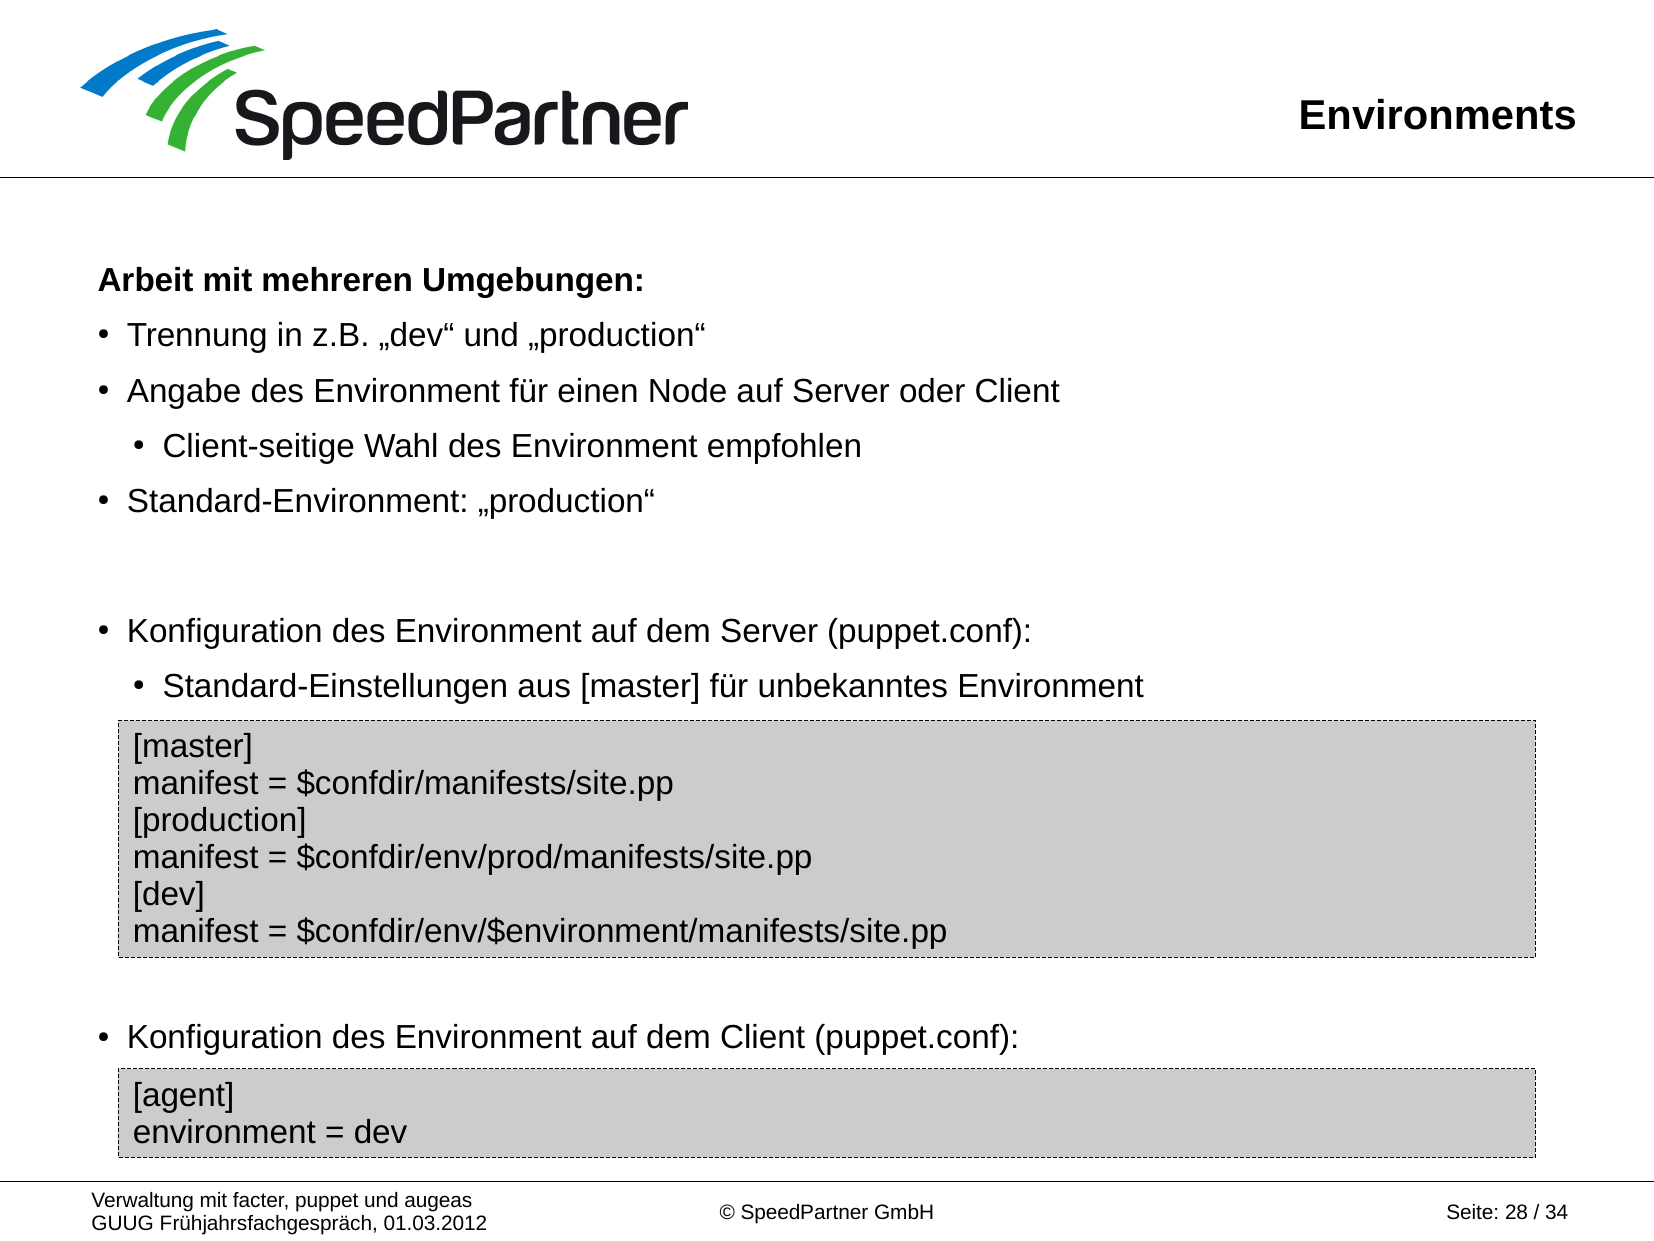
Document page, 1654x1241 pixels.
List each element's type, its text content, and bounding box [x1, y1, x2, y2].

title Environments [590, 70, 1577, 160]
text_box Arbeit mit mehreren Umgebungen: Trennung in z.B. „dev“ und „production“ Angabe des Environment für einen Node auf Server oder Client Client-seitige Wahl des Environment empfohlen Standard-Environment: „production“ Konfiguration des Environment auf dem Server (puppet.conf): Standard-Einstellungen aus [master] für unbekanntes Environment Konfiguration des Environment auf dem Client (puppet.conf): [82, 253, 1565, 1177]
picture [80, 29, 688, 160]
text_box [agent] environment = dev [118, 1068, 1536, 1158]
text_box [master] manifest = $confdir/manifests/site.pp [production] manifest = $confdir/env/prod/manifests/site.pp [dev] manifest = $confdir/env/$environment/manifests/site.pp [118, 720, 1536, 958]
